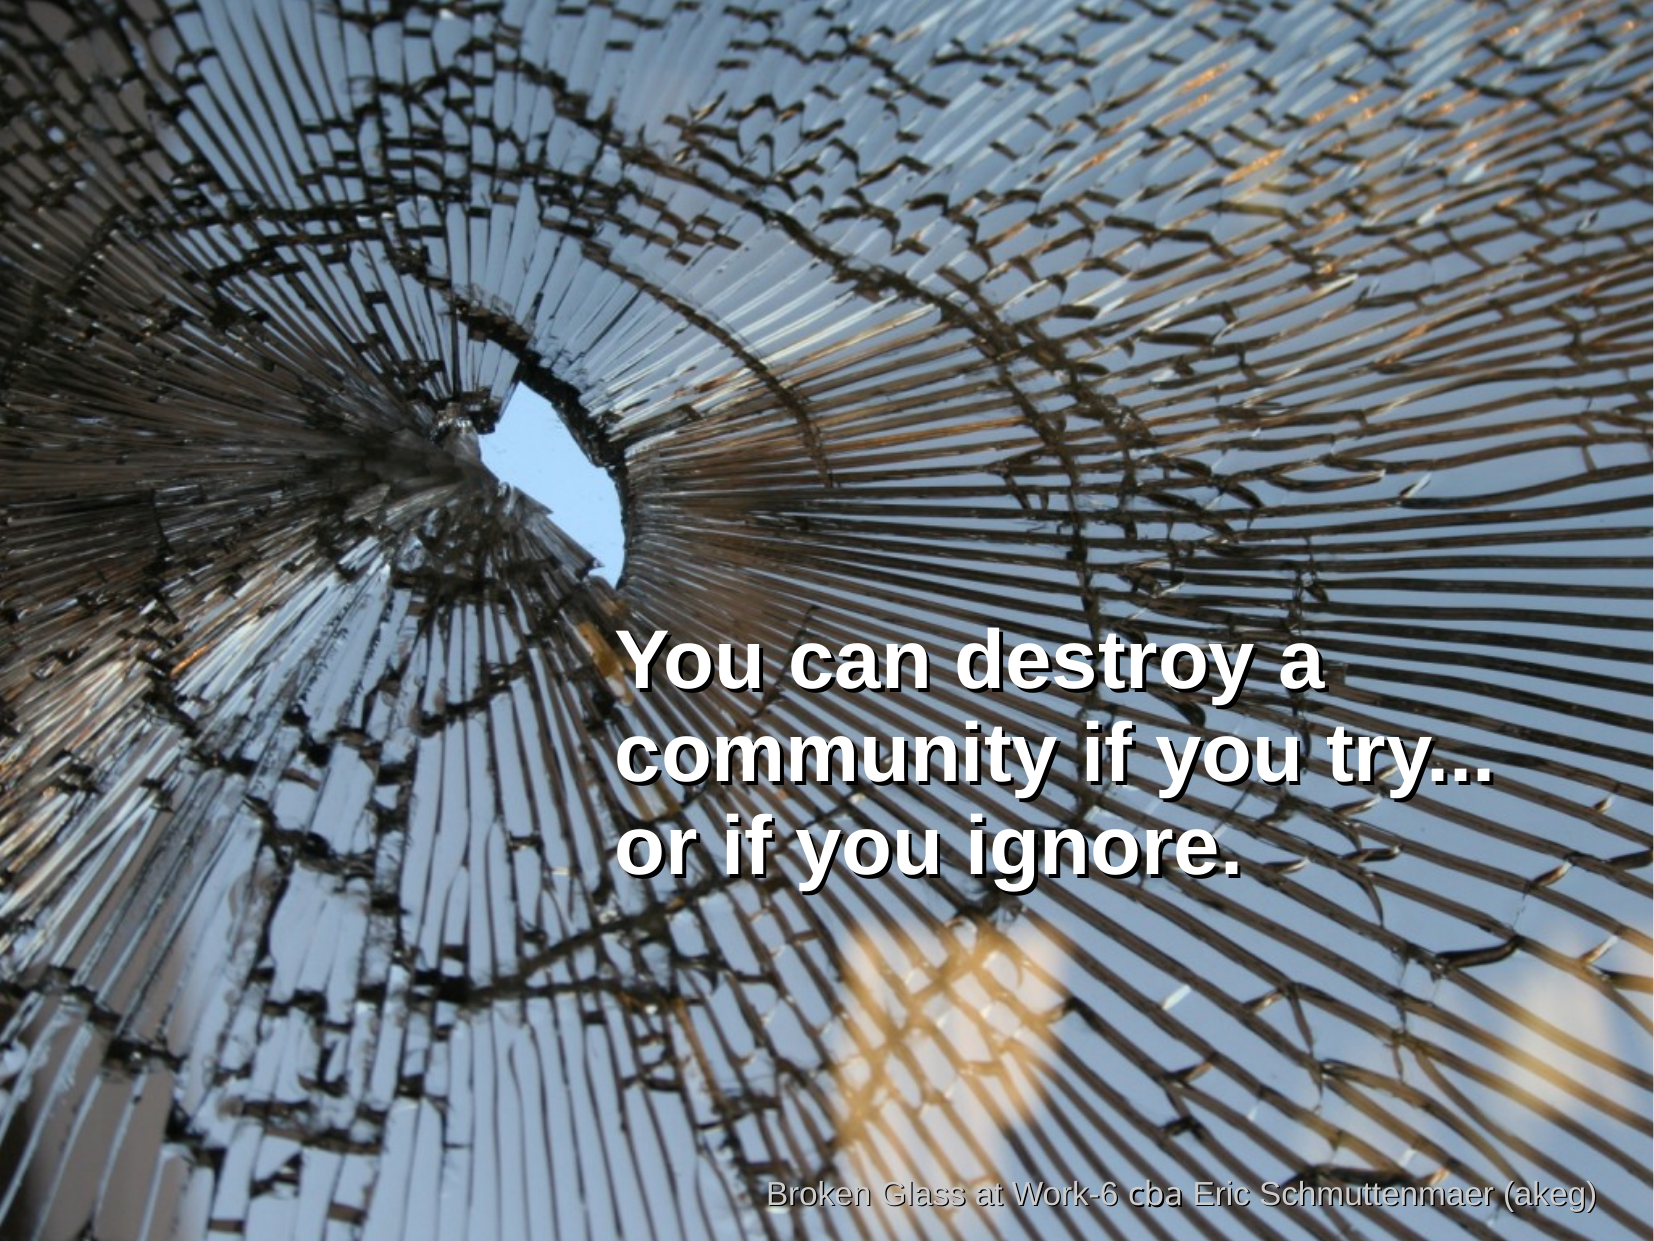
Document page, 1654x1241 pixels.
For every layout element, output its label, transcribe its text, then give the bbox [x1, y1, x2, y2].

text_box Broken Glass at Work-6 cba Eric Schmuttenmaer (akeg) [37, 1162, 1613, 1215]
picture [0, 0, 1654, 1241]
text_box You can destroy a community if you try... or if you ignore. [600, 606, 1649, 901]
